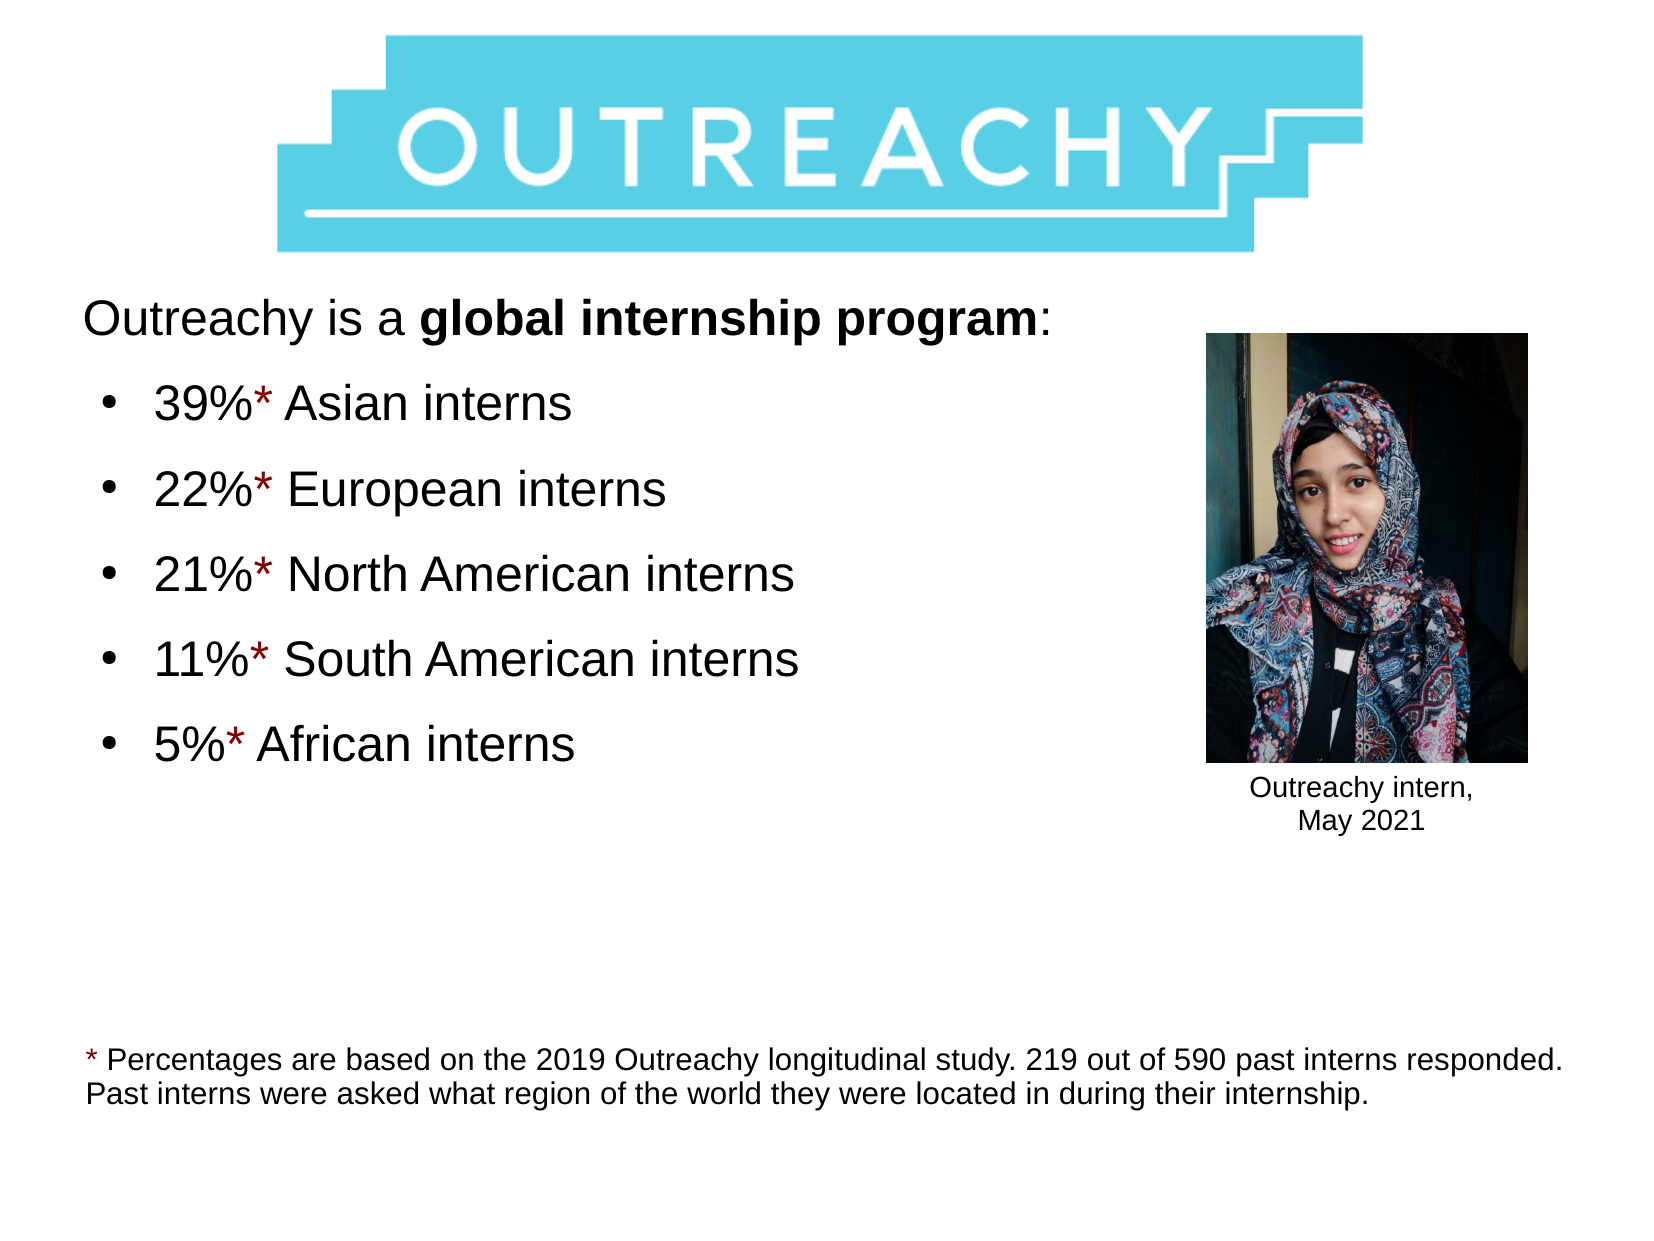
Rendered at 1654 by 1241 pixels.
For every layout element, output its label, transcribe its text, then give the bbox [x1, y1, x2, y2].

list Outreachy is a global internship program: 39%* Asian interns 22%* European interns 21%* North American interns 11%* South American interns 5%* African interns [82, 290, 1276, 1034]
picture [1206, 333, 1528, 763]
text_box * Percentages are based on the 2019 Outreachy longitudinal study. 219 out of 590 past interns responded. Past interns were asked what region of the world they were located in during their internship. [70, 1034, 1606, 1119]
picture [206, 15, 1447, 270]
text_box Outreachy intern, May 2021 [1151, 764, 1572, 845]
